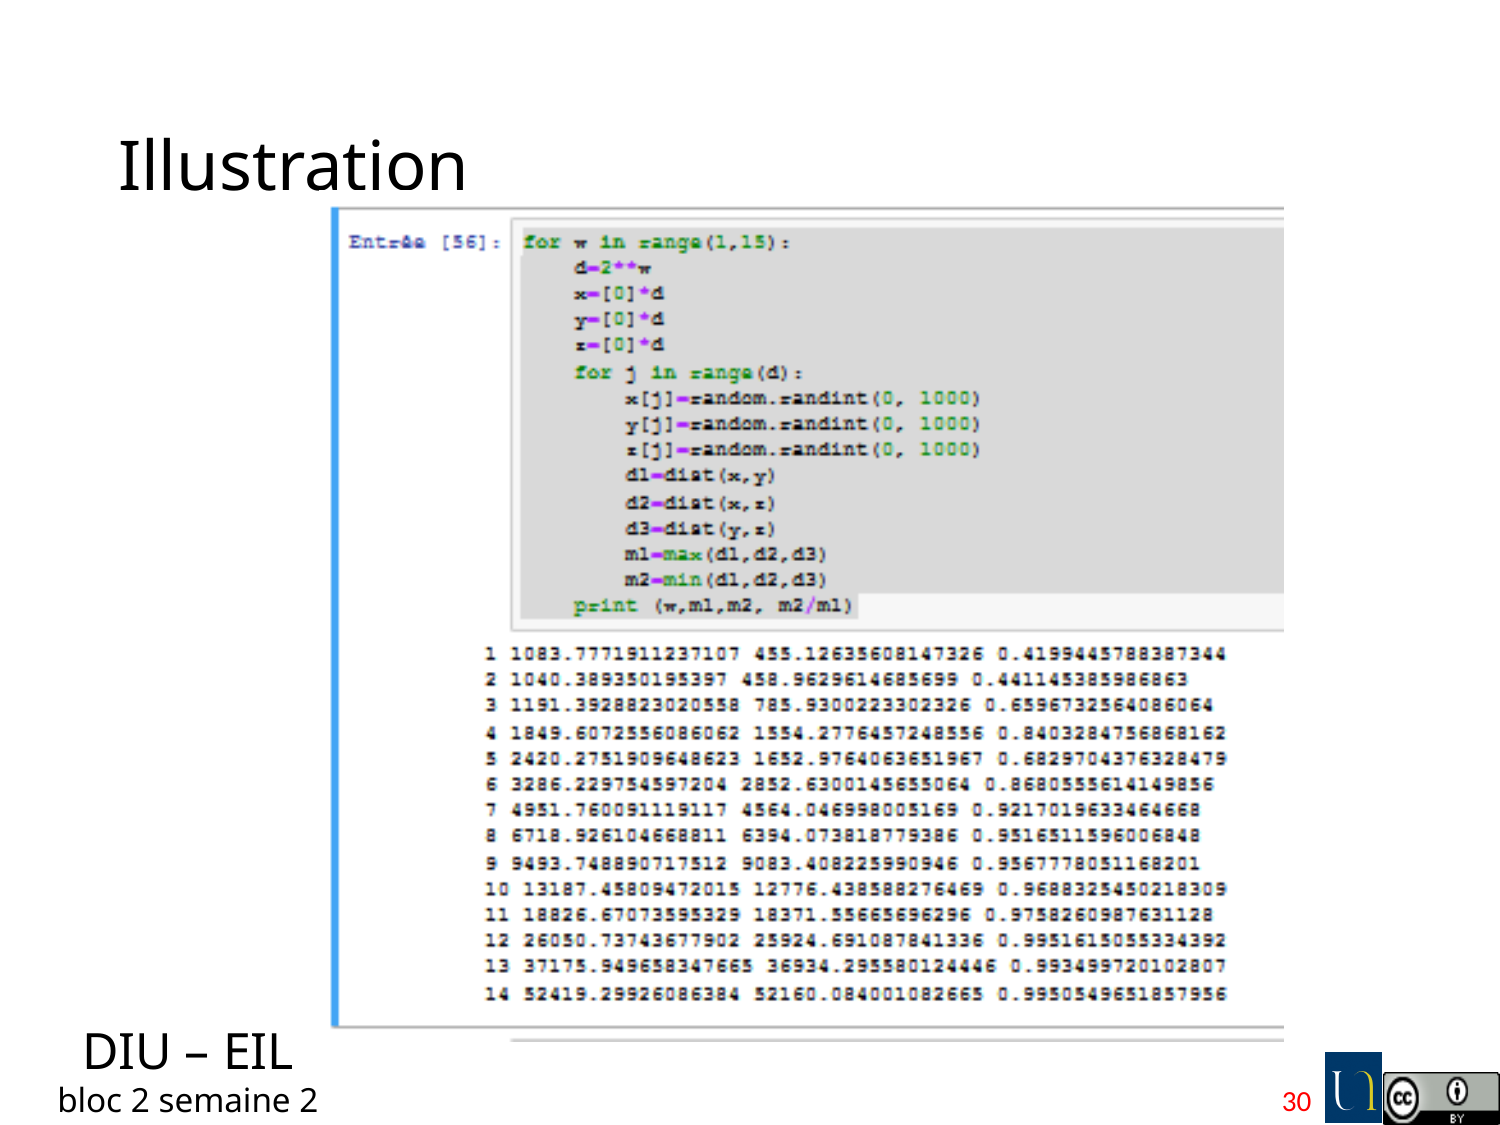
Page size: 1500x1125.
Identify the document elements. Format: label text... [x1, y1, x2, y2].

slide_number <numéro> [1240, 1070, 1327, 1125]
picture [1325, 1052, 1382, 1123]
title Illustration [103, 59, 1397, 278]
picture [1383, 1072, 1500, 1125]
picture [319, 190, 1284, 1042]
